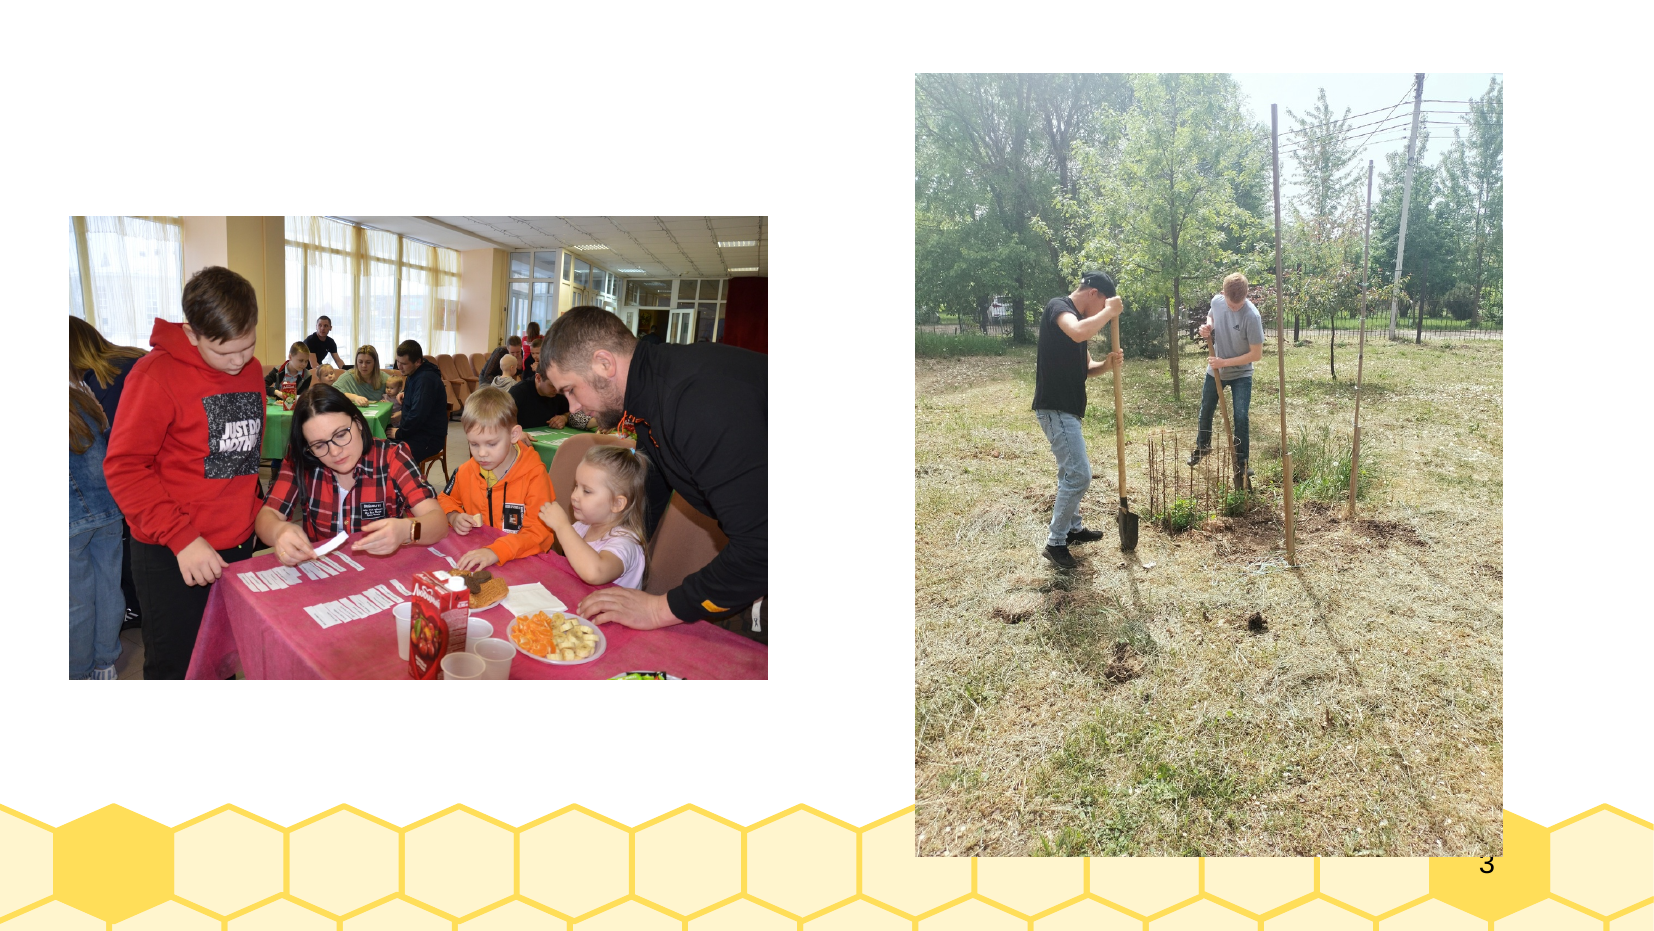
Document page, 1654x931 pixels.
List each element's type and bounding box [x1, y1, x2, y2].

picture [69, 216, 768, 680]
picture [915, 73, 1503, 857]
